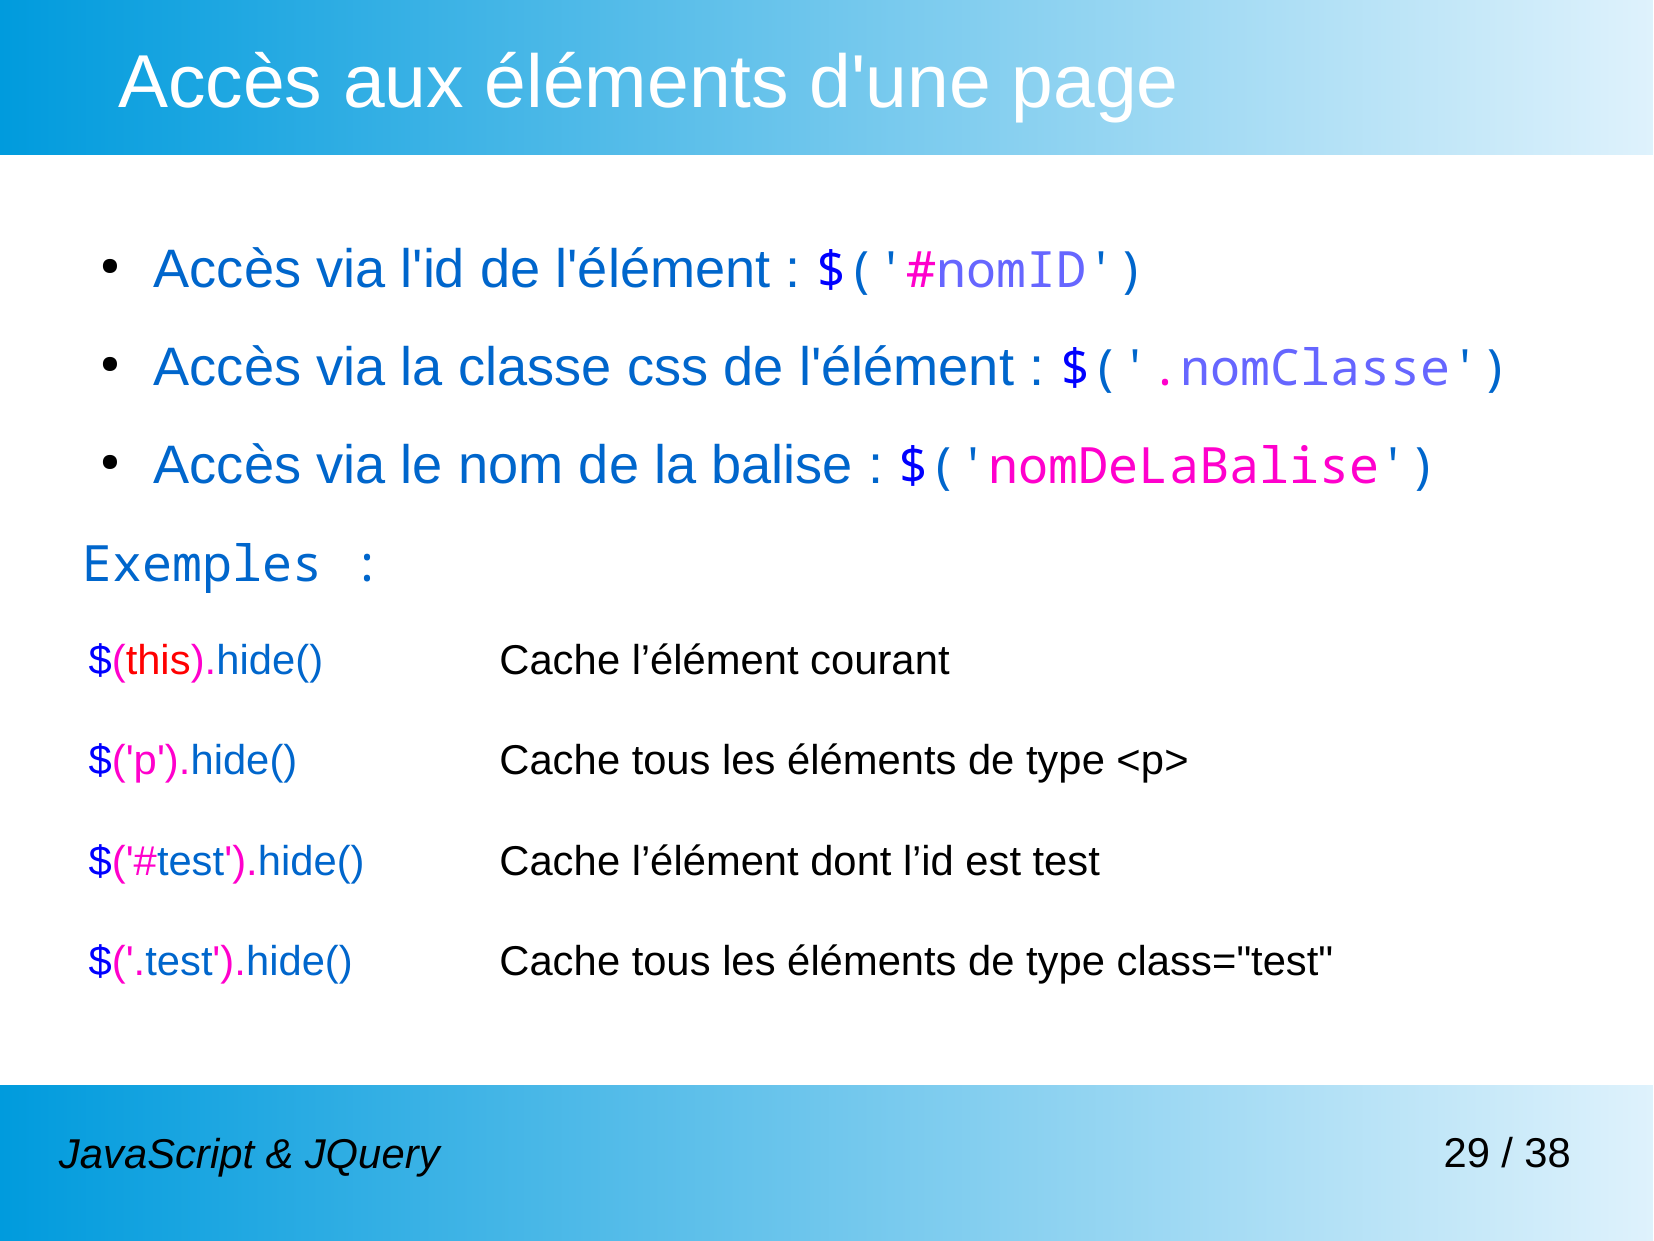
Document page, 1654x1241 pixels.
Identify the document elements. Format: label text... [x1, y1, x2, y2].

table_cell Cache tous les éléments de type <p> [494, 711, 1571, 811]
table_cell $('#test').hide() [84, 812, 493, 911]
table_cell Cache l’élément dont l’id est test [494, 812, 1571, 911]
list Accès via l'id de l'élément : $('#nomID') Accès via la classe css de l'élément : $('.nomClasse') Accès via le nom de la balise : $('nomDeLaBalise') Exemples : [82, 234, 1571, 578]
table_header $(this).hide() [84, 611, 493, 710]
table_cell $('p').hide() [84, 711, 493, 811]
table_cell Cache tous les éléments de type class="test" [494, 912, 1571, 1011]
table_cell $('.test').hide() [84, 912, 493, 1011]
title Accès aux éléments d'une page [47, 28, 1536, 134]
table_header Cache l’élément courant [494, 611, 1571, 710]
